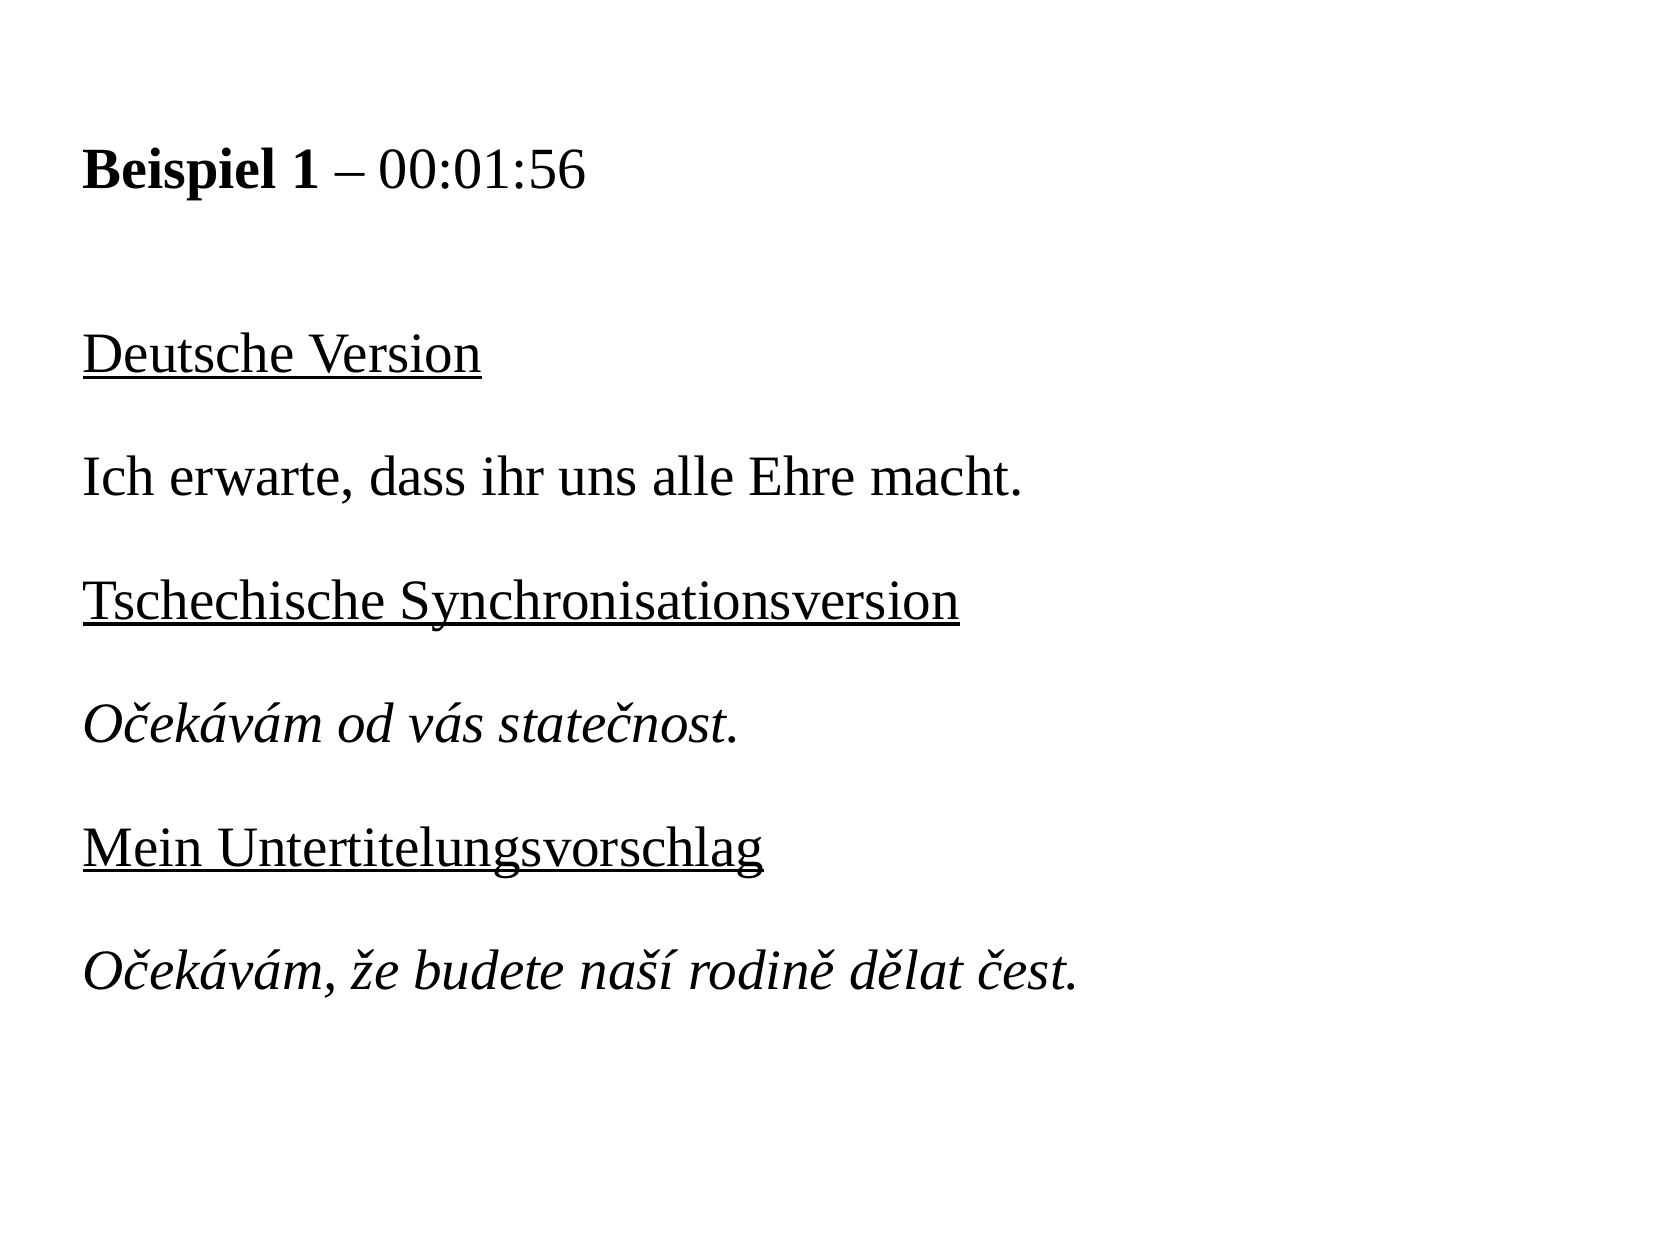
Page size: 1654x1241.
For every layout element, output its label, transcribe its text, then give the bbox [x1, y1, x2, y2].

list Deutsche Version Ich erwarte, dass ihr uns alle Ehre macht. Tschechische Synchronisationsversion Očekávám od vás statečnost. Mein Untertitelungsvorschlag Očekávám, že budete naší rodině dělat čest. [82, 290, 1571, 1010]
title Beispiel 1 – 00:01:56 [82, 49, 1571, 257]
